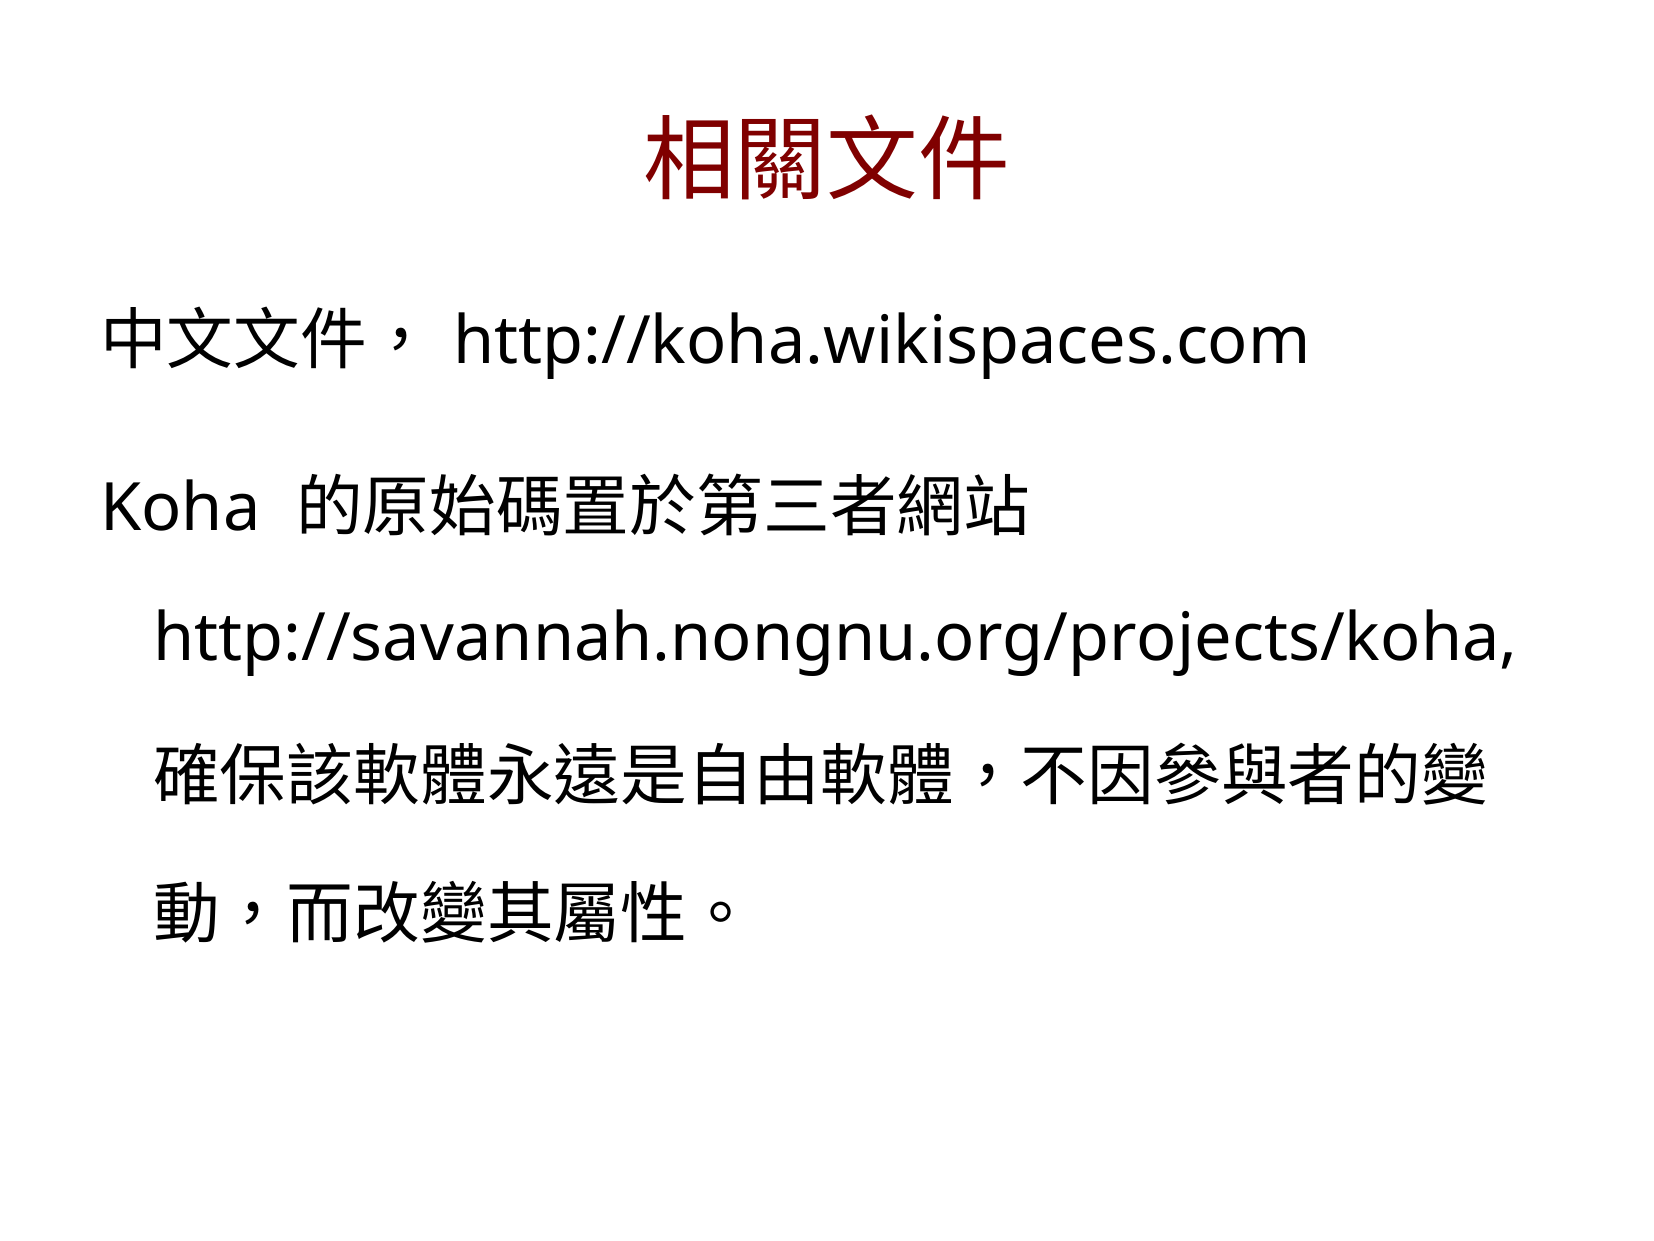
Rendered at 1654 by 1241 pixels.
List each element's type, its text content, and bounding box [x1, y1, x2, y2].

title 相關文件 [82, 56, 1571, 250]
list 中文文件，http://koha.wikispaces.com Koha 的原始碼置於第三者網站 http://savannah.nongnu.org/projects/koha, 確保該軟體永遠是自由軟體，不因參與者的變動，而改變其屬性。 [82, 290, 1571, 1094]
